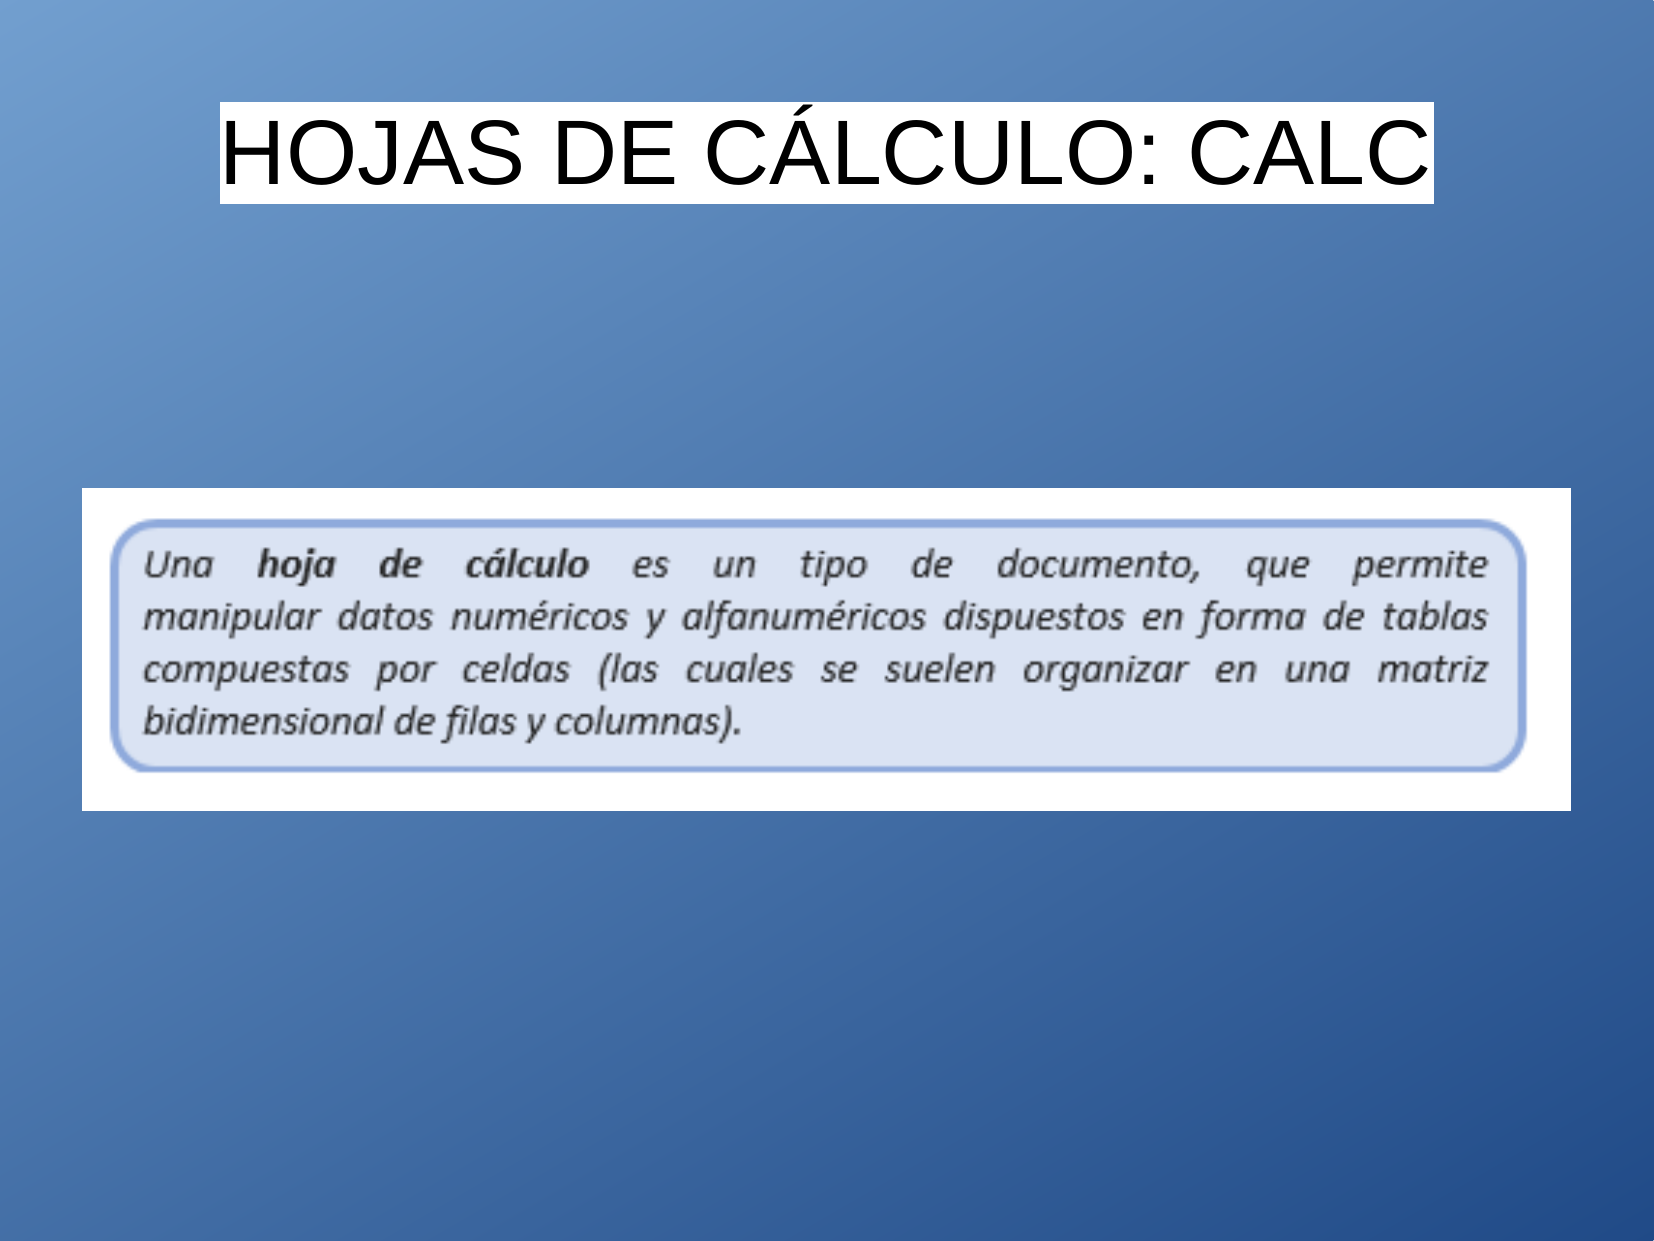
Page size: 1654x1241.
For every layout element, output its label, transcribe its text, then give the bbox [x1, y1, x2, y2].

title HOJAS DE CÁLCULO: CALC [82, 49, 1571, 257]
picture [82, 488, 1571, 811]
